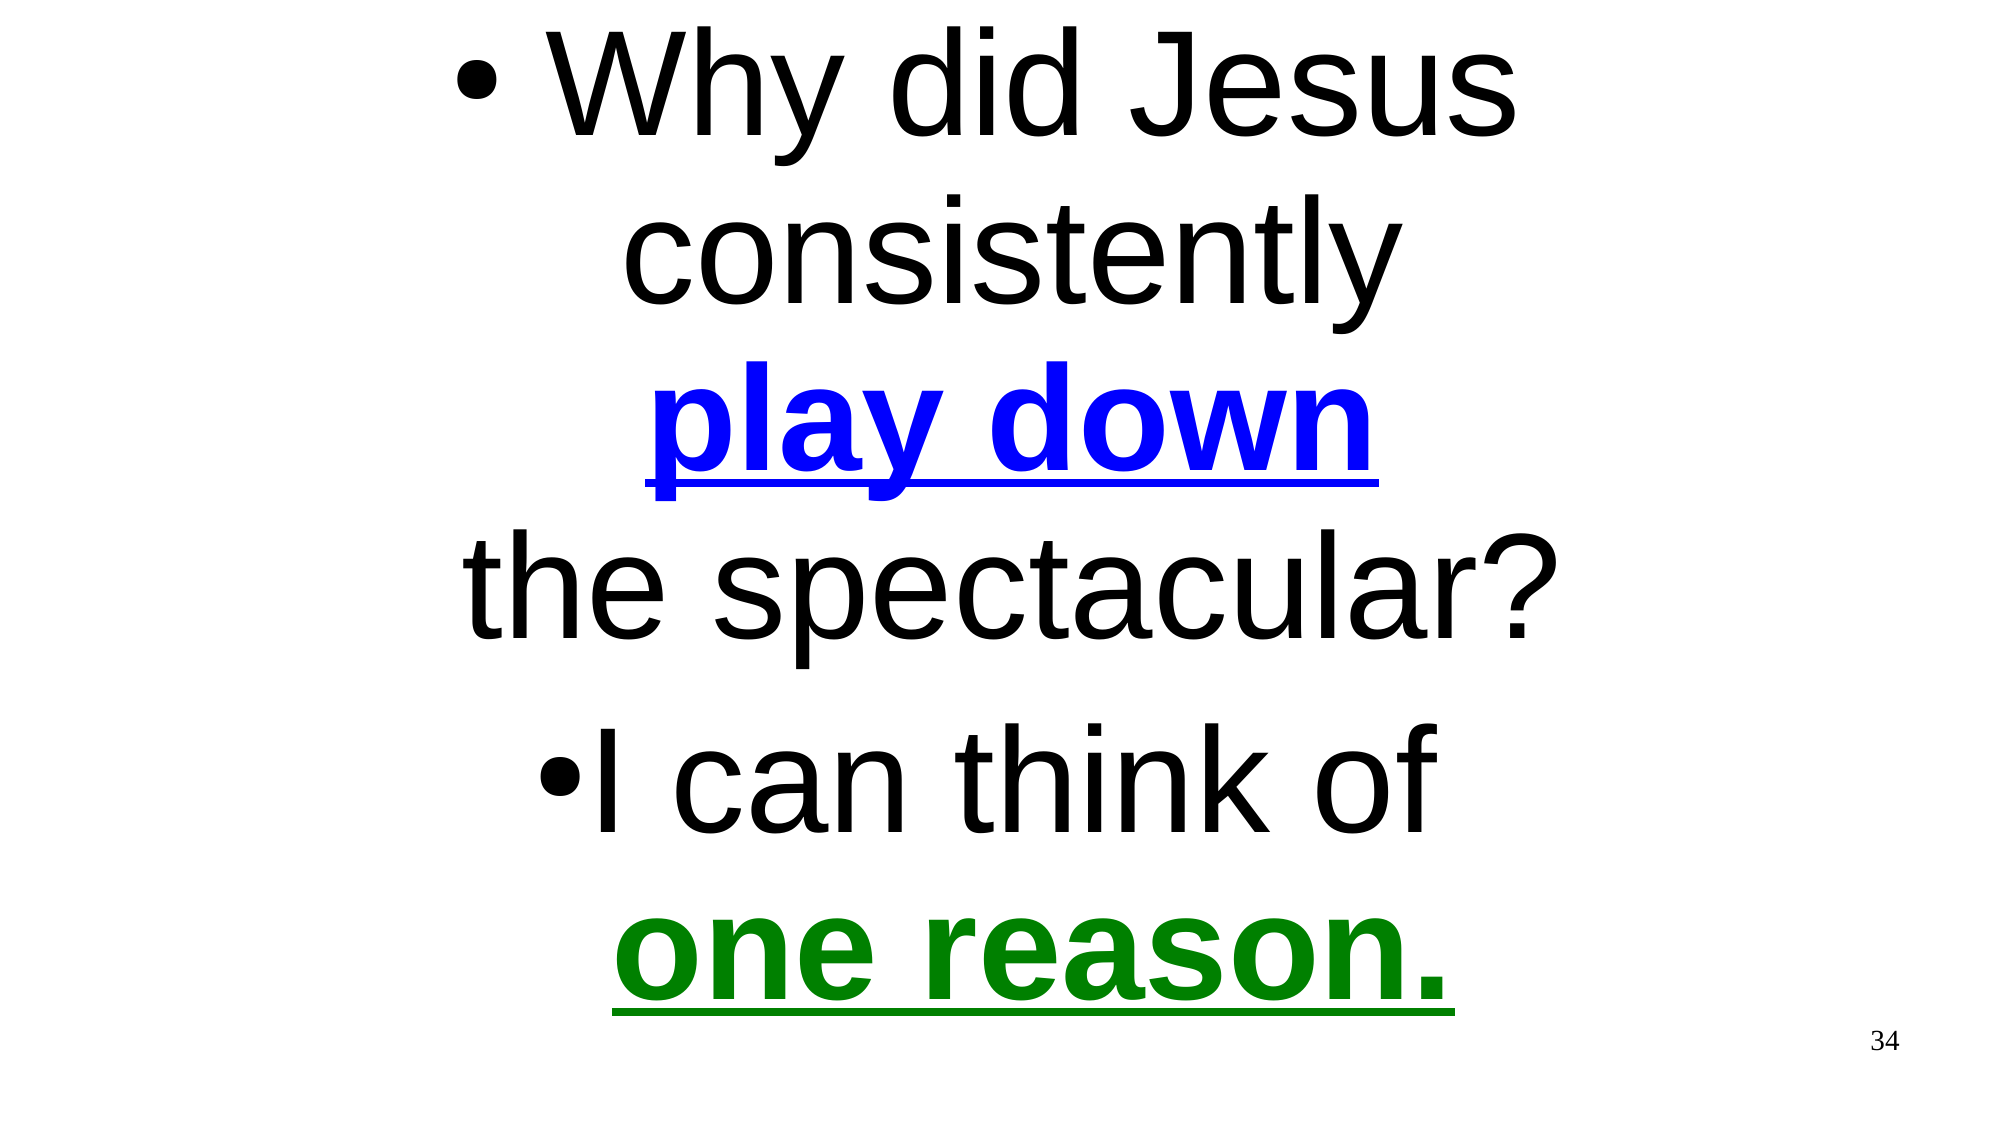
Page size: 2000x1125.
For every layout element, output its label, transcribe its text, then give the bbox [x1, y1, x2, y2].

list Why did Jesus consistently play down the spectacular? I can think of one reason. [0, 0, 1996, 1123]
